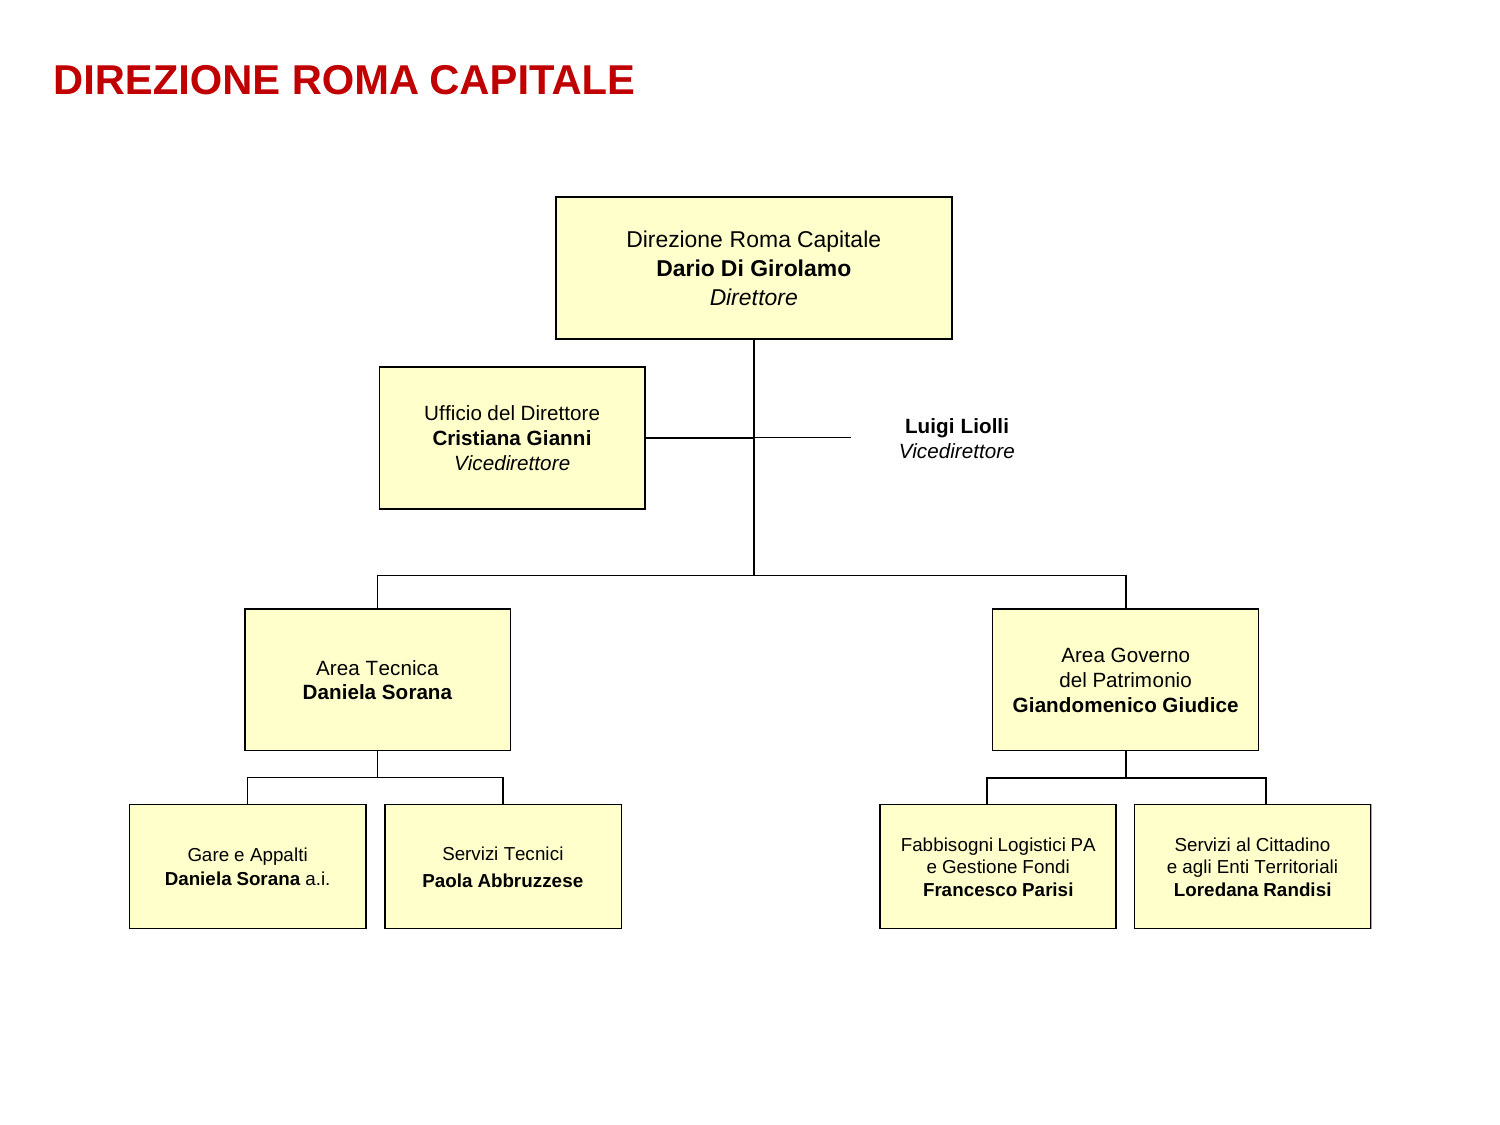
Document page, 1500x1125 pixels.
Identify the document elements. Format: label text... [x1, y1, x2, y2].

picture [128, 195, 1372, 930]
text_box DIREZIONE ROMA CAPITALE [38, 45, 1500, 128]
